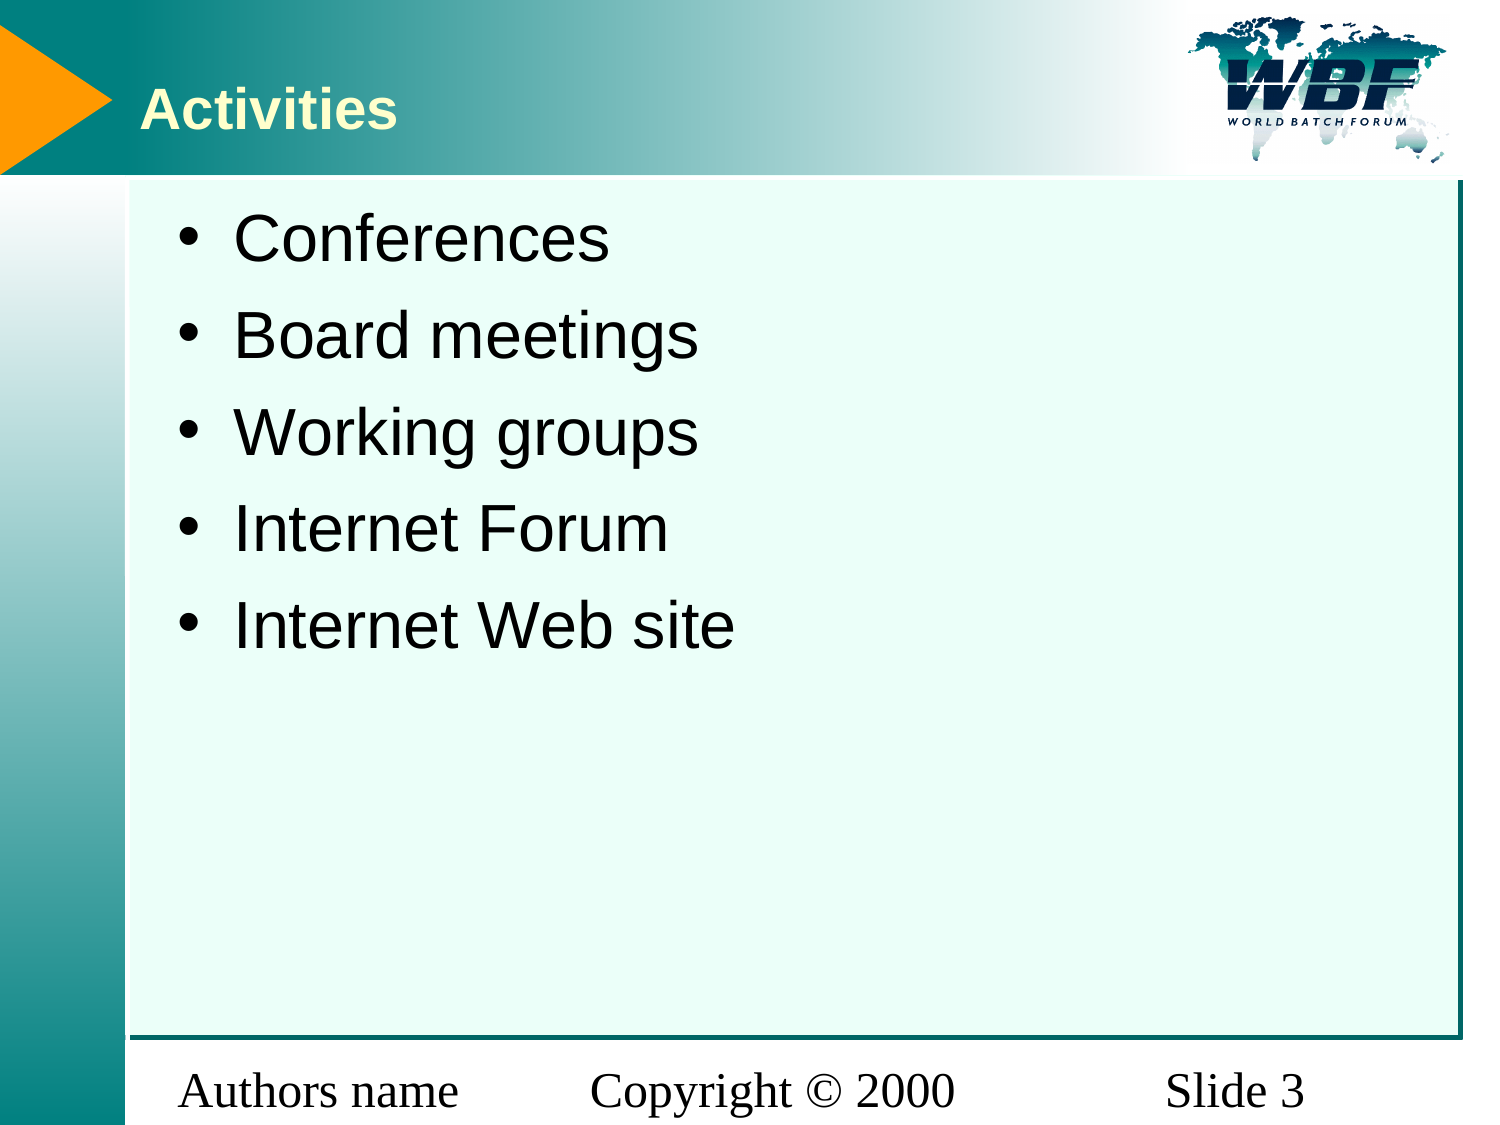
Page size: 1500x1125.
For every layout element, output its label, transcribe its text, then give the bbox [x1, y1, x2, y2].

title Activities [125, 49, 1150, 163]
list Conferences Board meetings Working groups Internet Forum Internet Web site [162, 187, 1463, 1013]
